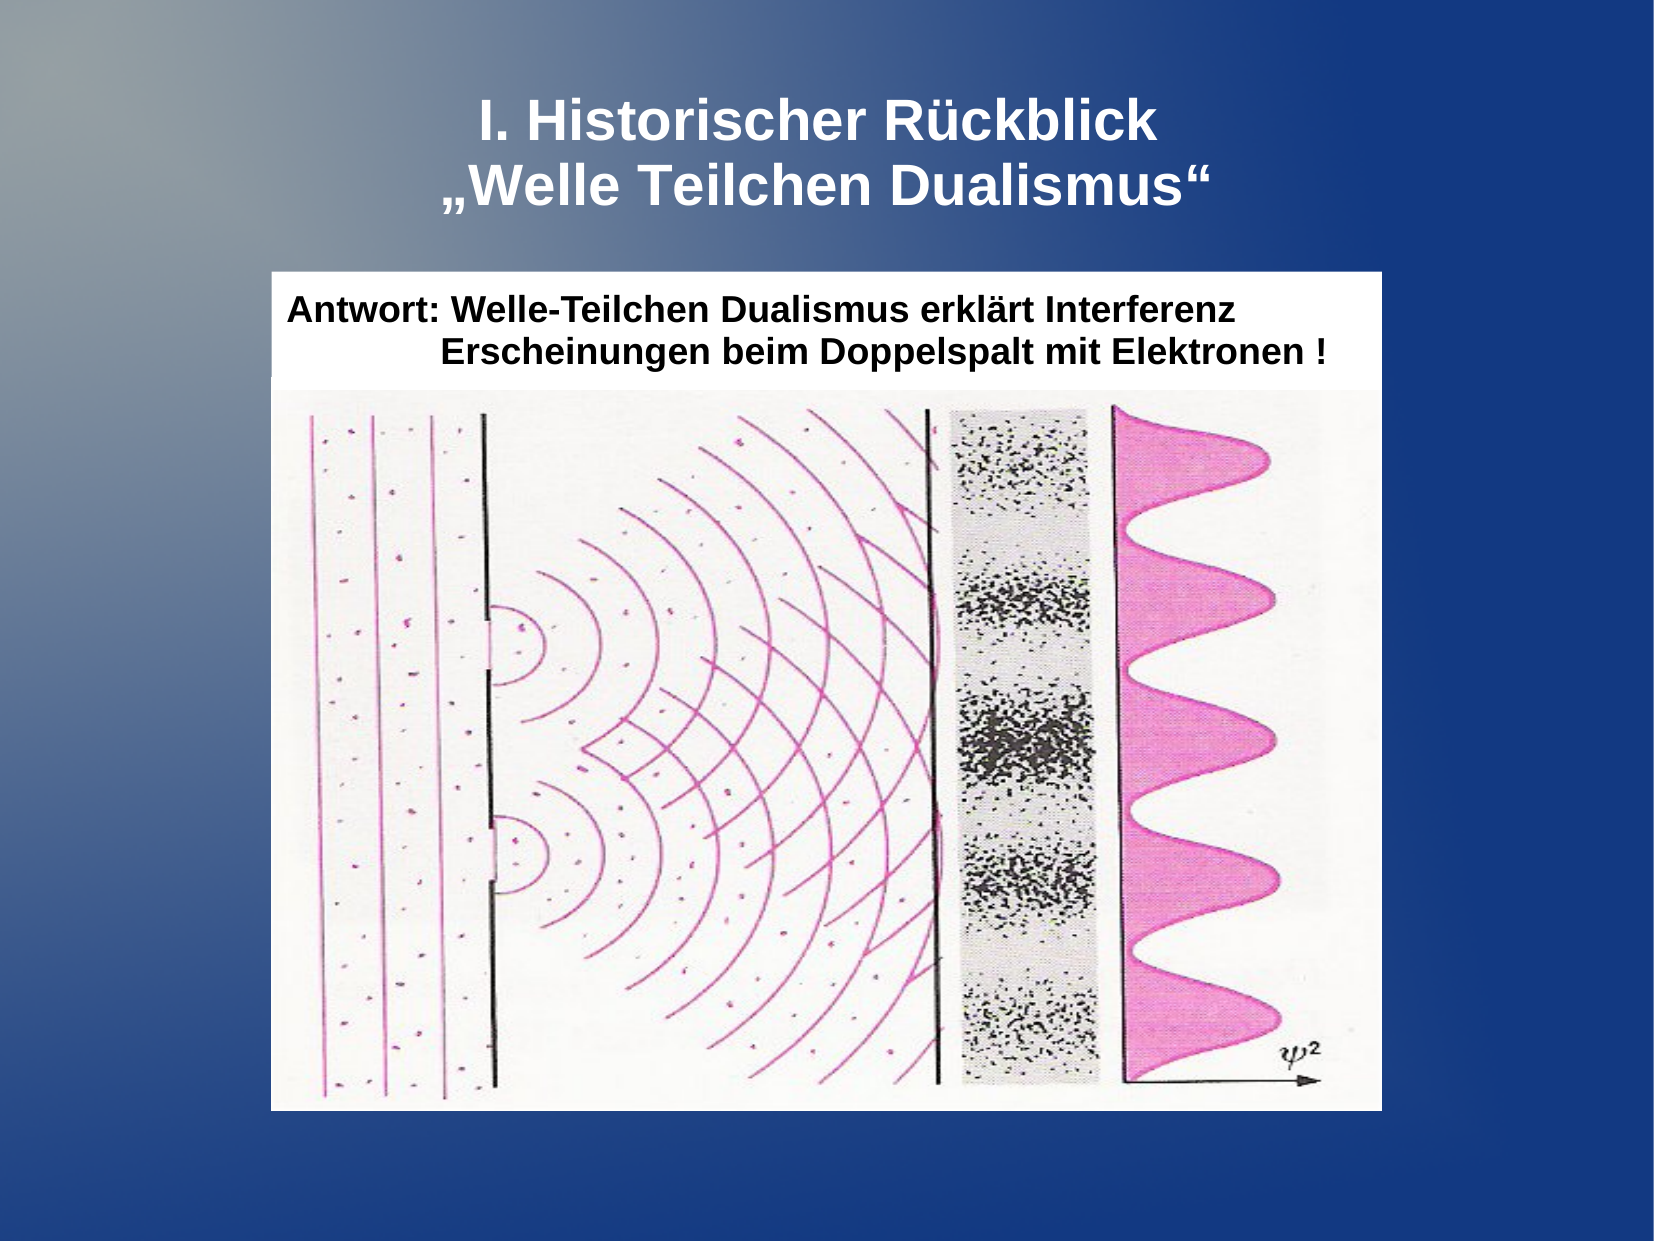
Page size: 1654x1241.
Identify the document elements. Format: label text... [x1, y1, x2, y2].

title I. Historischer Rückblick „Welle Teilchen Dualismus“ [82, 49, 1571, 257]
text_box Antwort: Welle-Teilchen Dualismus erklärt Interferenz Erscheinungen beim Doppelspalt mit Elektronen ! [271, 271, 1382, 390]
picture [0, 0, 1654, 1241]
